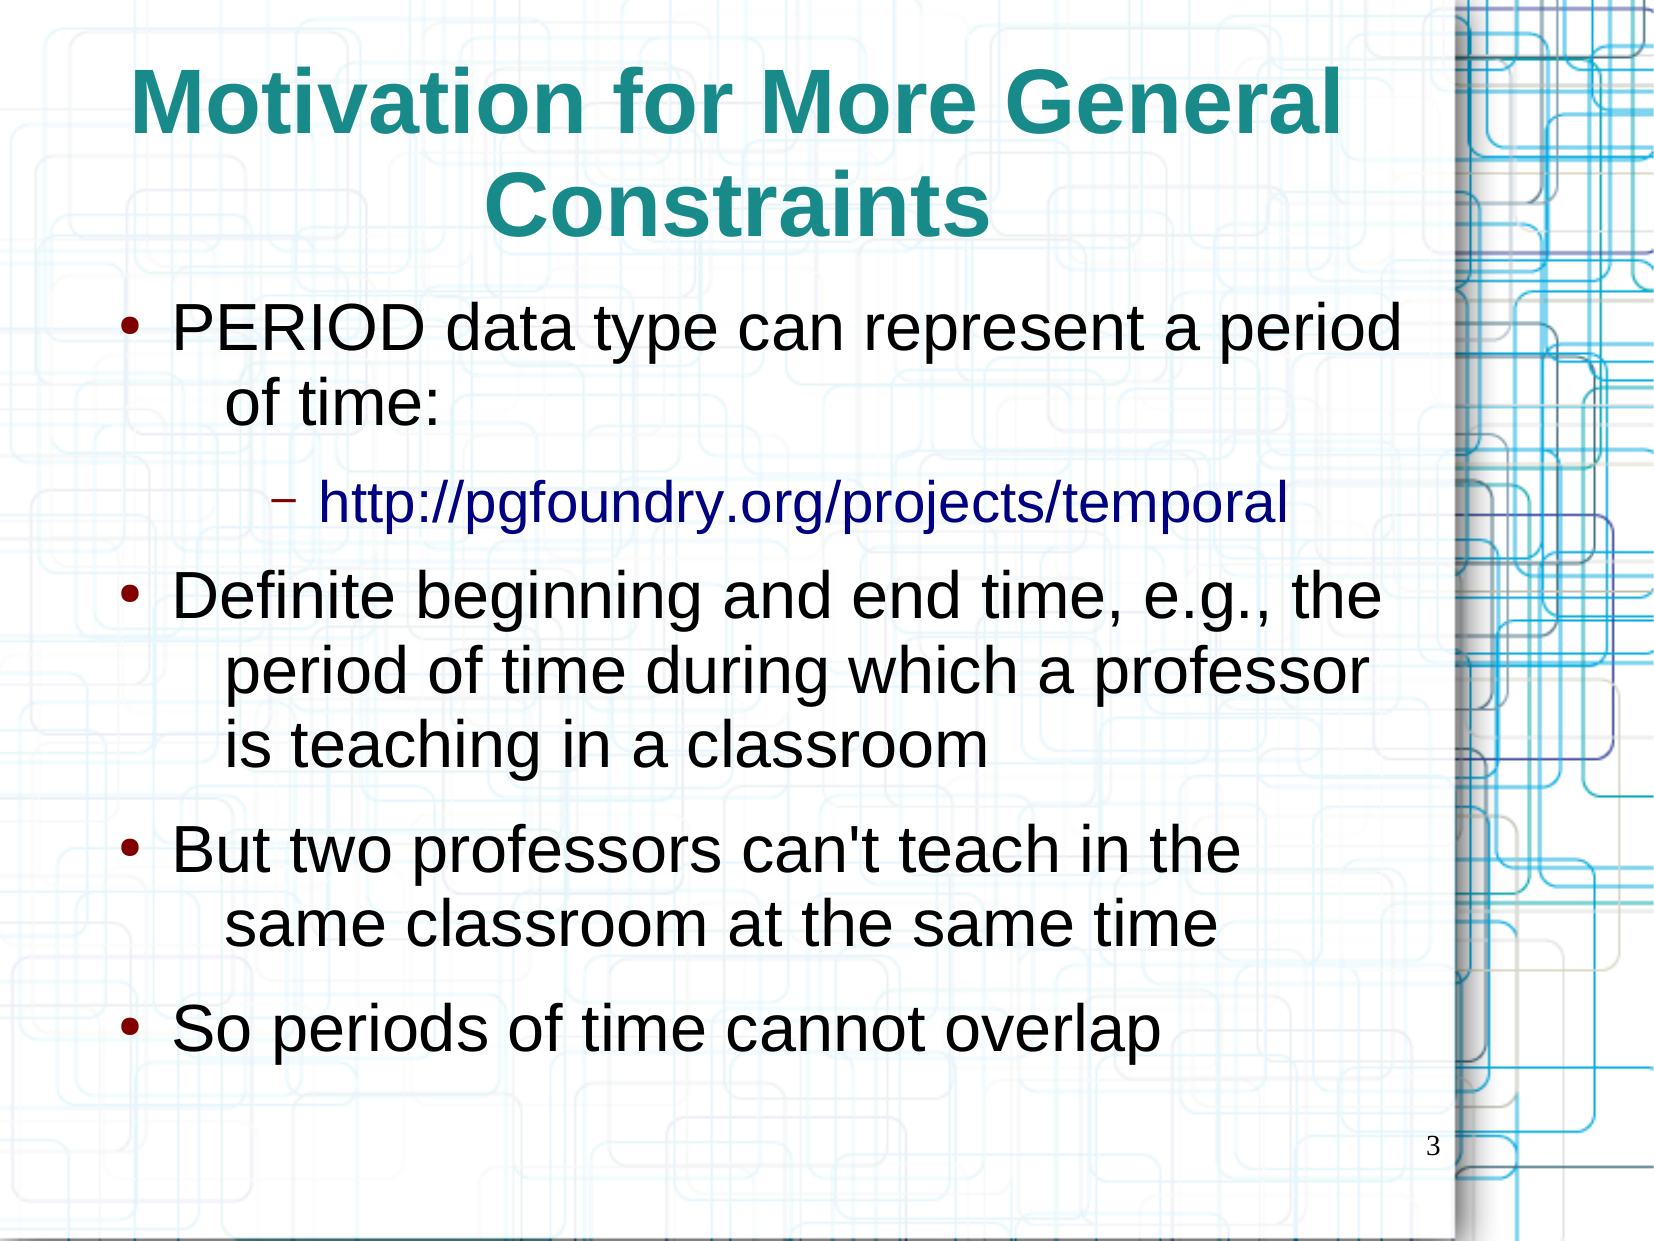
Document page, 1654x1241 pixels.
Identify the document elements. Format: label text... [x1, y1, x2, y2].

picture [0, 0, 1654, 1241]
list PERIOD data type can represent a period of time: http://pgfoundry.org/projects/temporal Definite beginning and end time, e.g., the period of time during which a professor is teaching in a classroom But two professors can't teach in the same classroom at the same time So periods of time cannot overlap [82, 290, 1418, 1094]
title Motivation for More General Constraints [59, 50, 1418, 256]
